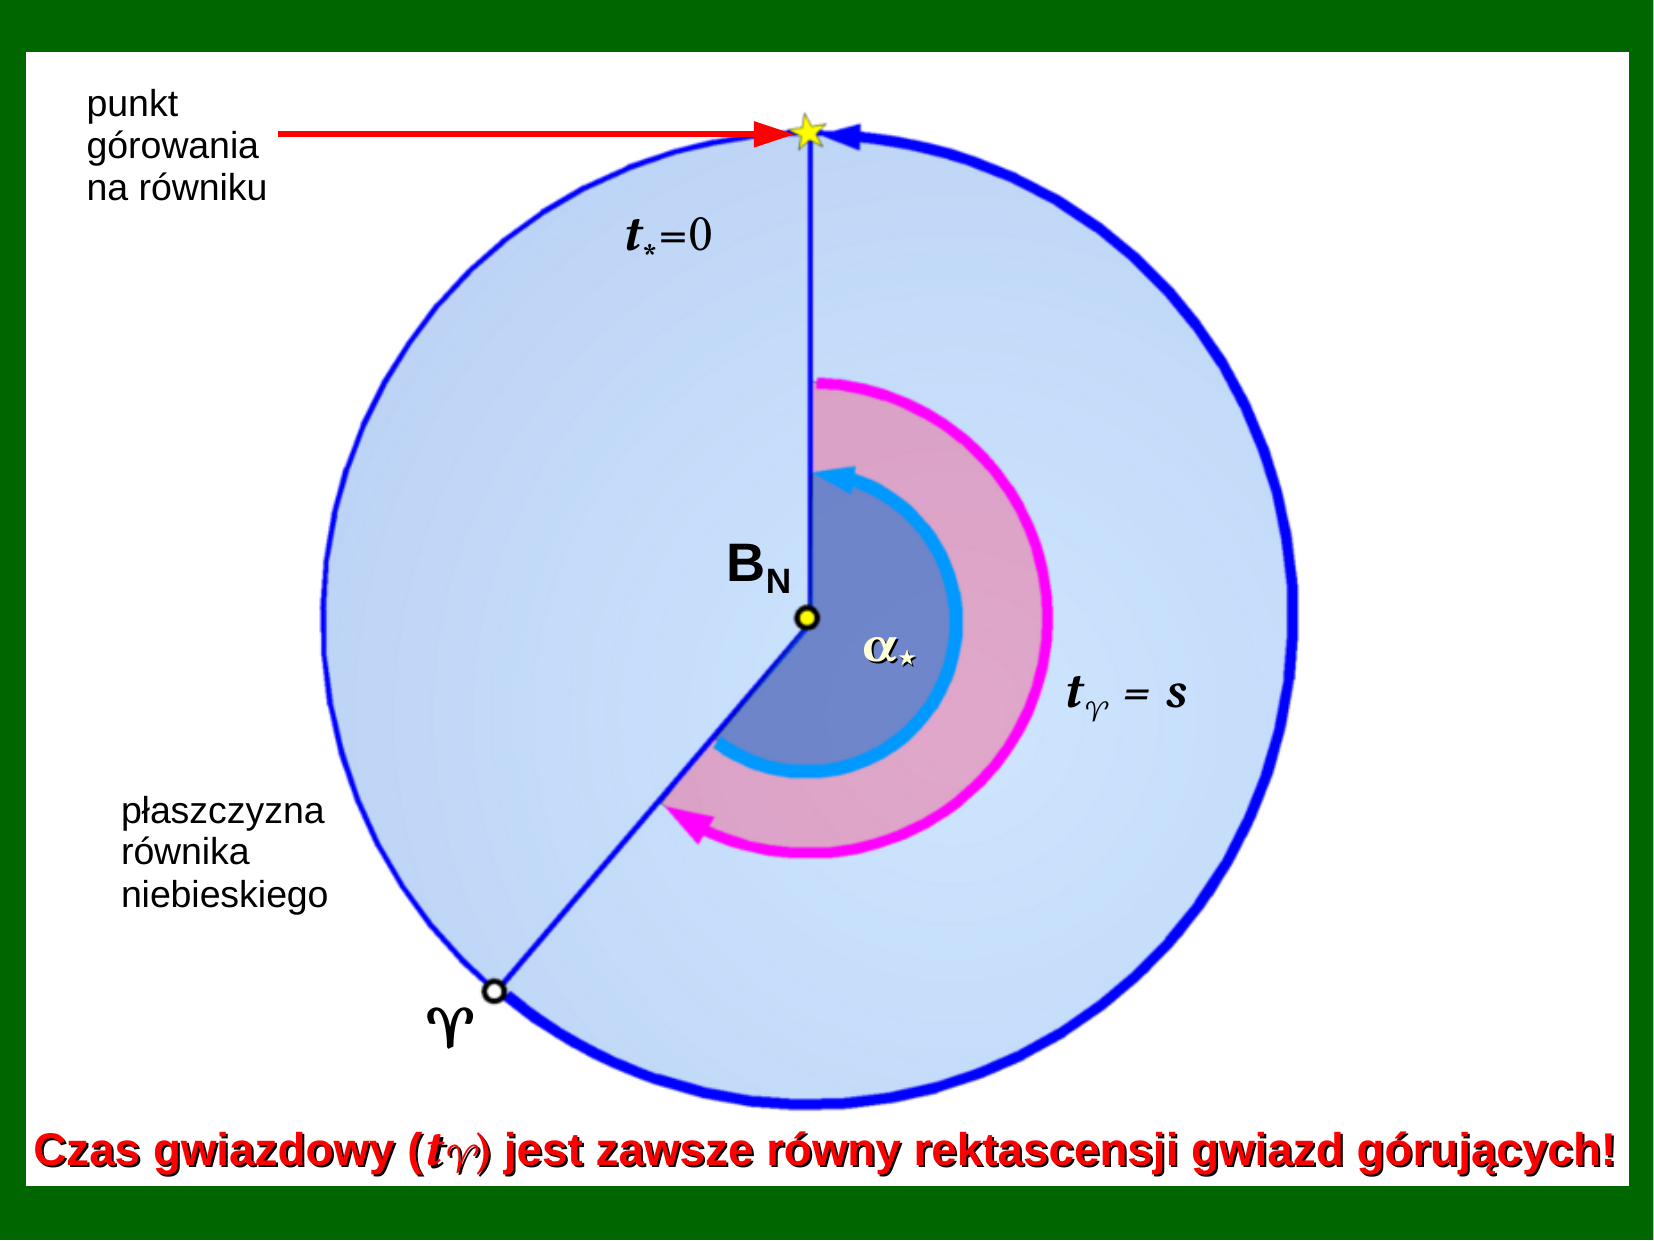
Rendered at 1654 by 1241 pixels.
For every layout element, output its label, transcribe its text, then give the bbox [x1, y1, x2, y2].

text_box α★ [847, 605, 935, 696]
text_box t♈ = s [1047, 651, 1209, 733]
text_box t*=0 [606, 194, 732, 292]
picture [26, 52, 1629, 1109]
text_box Czas gwiazdowy (t♈) jest zawsze równy rektascensji gwiazd górujących! [18, 1109, 1640, 1238]
text_box punkt górowania na równiku [71, 74, 285, 216]
text_box BN [711, 525, 807, 608]
text_box płaszczyzna równika niebieskiego [106, 781, 407, 923]
text_box ♈ [411, 985, 490, 1064]
